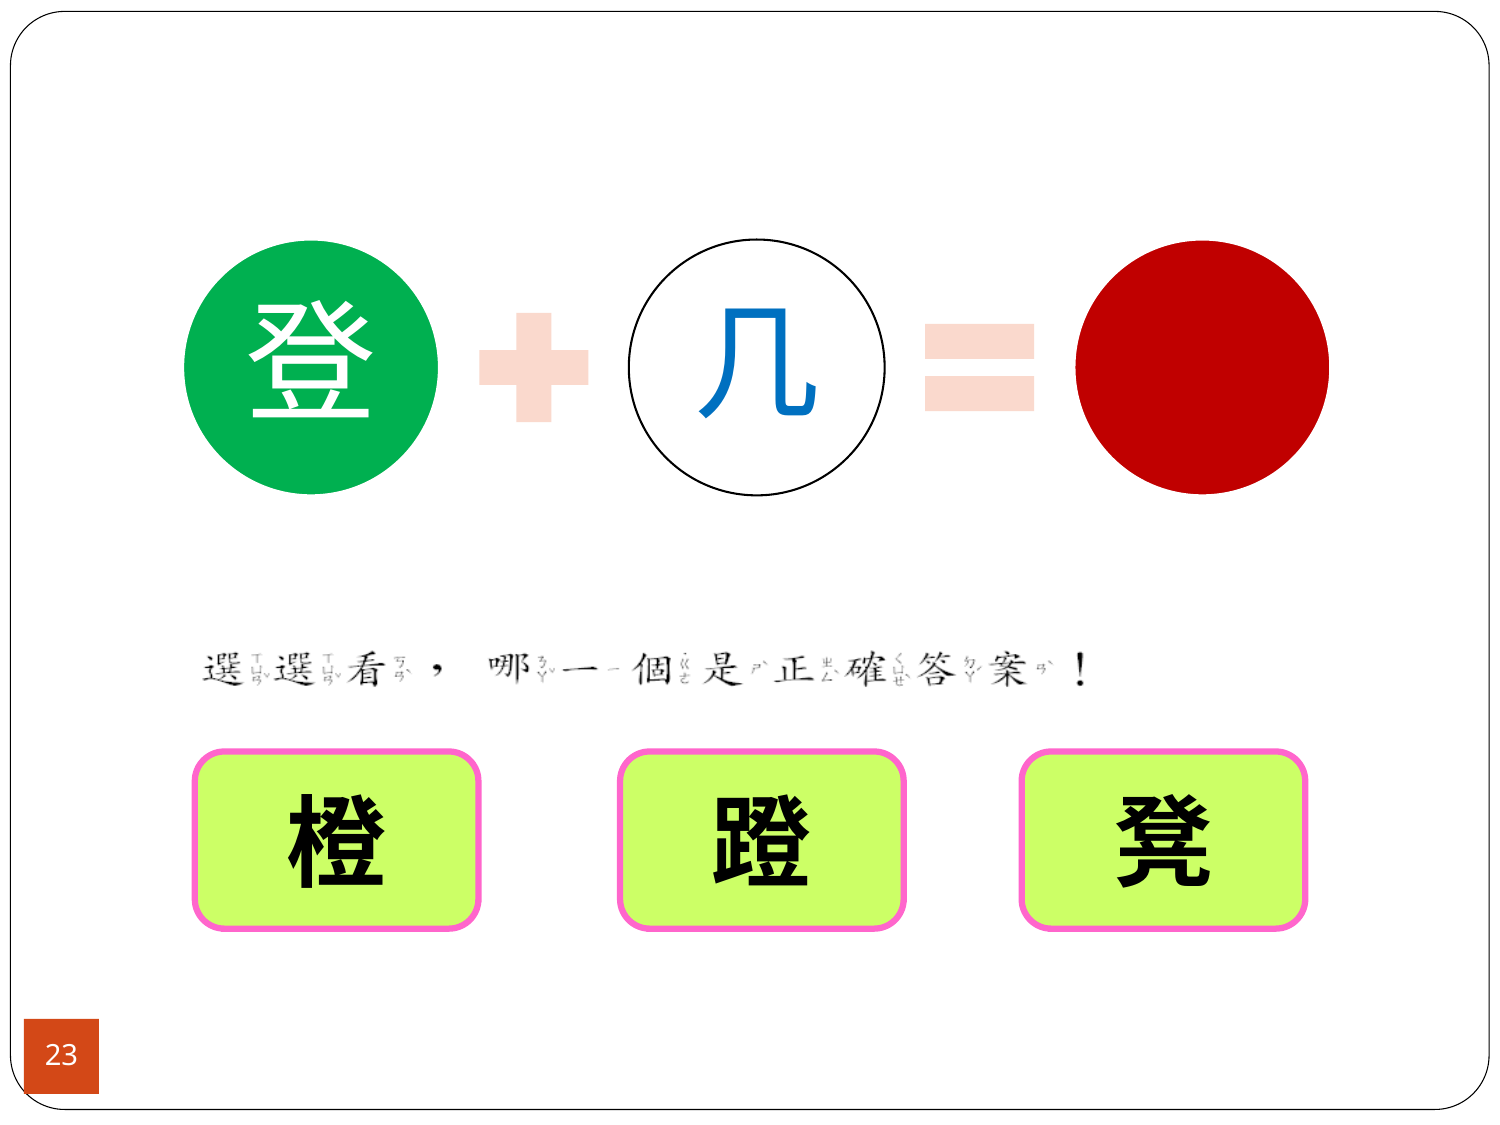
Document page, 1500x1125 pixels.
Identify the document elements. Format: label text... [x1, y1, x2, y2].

text_box 登 [183, 239, 439, 496]
text_box [1074, 239, 1331, 496]
text_box 23 [23, 1018, 99, 1094]
text_box 几 [628, 239, 885, 496]
text_box 蹬 [620, 751, 904, 929]
text_box 橙 [1104, 710, 1306, 777]
text_box [479, 312, 589, 423]
text_box 凳 [1021, 751, 1306, 929]
picture [183, 609, 1145, 716]
text_box 橙 [194, 751, 479, 929]
text_box [925, 323, 1035, 359]
text_box [925, 376, 1035, 412]
